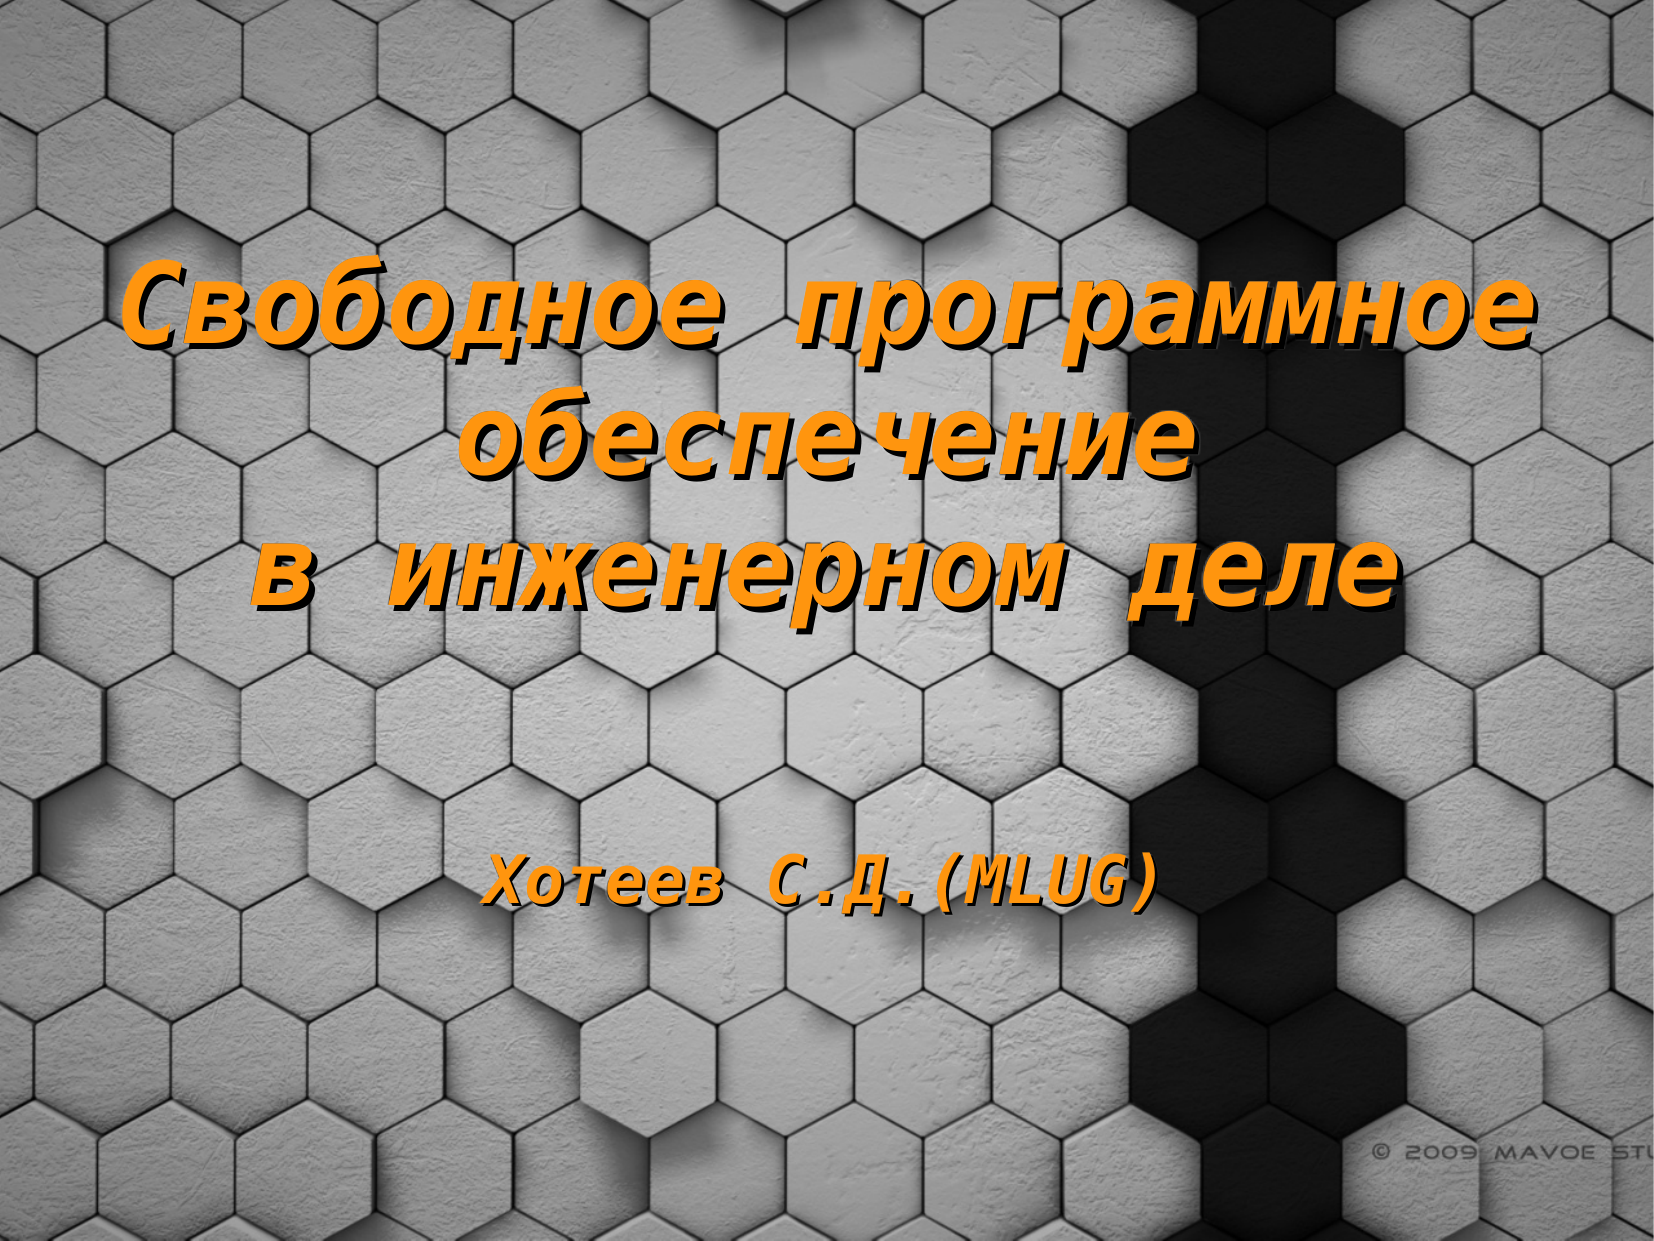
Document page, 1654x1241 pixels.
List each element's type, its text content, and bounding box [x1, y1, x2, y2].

picture [0, 0, 1654, 1241]
subtitle Свободное программное обеспечение в инженерном деле Хотеев С.Д.(MLUG) [82, 56, 1571, 1102]
